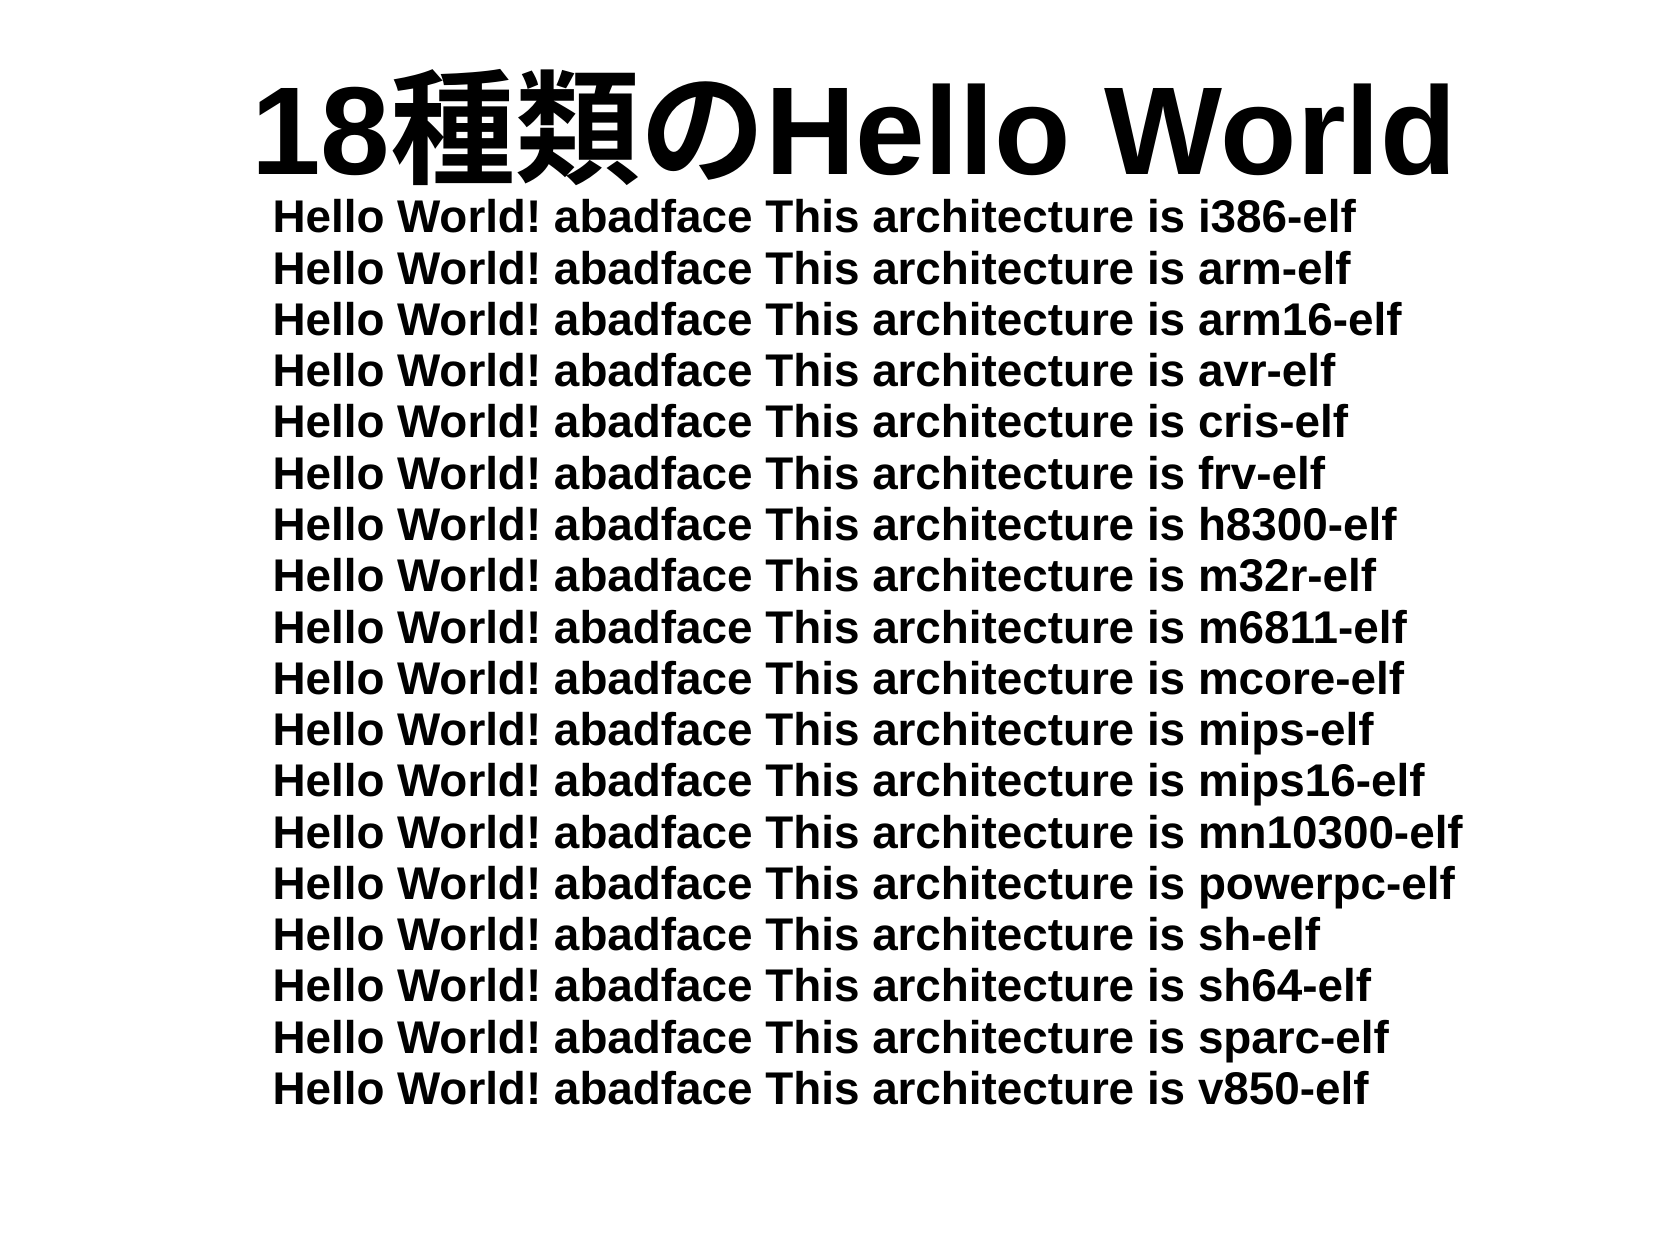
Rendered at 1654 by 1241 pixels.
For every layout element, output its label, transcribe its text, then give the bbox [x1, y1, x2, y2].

text_box 18種類のHello World [236, 22, 1484, 178]
text_box Hello World! abadface This architecture is i386-elf Hello World! abadface This architecture is arm-elf Hello World! abadface This architecture is arm16-elf Hello World! abadface This architecture is avr-elf Hello World! abadface This architecture is cris-elf Hello World! abadface This architecture is frv-elf Hello World! abadface This architecture is h8300-elf Hello World! abadface This architecture is m32r-elf Hello World! abadface This architecture is m6811-elf Hello World! abadface This architecture is mcore-elf Hello World! abadface This architecture is mips-elf Hello World! abadface This architecture is mips16-elf Hello World! abadface This architecture is mn10300-elf Hello World! abadface This architecture is powerpc-elf Hello World! abadface This architecture is sh-elf Hello World! abadface This architecture is sh64-elf Hello World! abadface This architecture is sparc-elf Hello World! abadface This architecture is v850-elf [257, 184, 1479, 1173]
